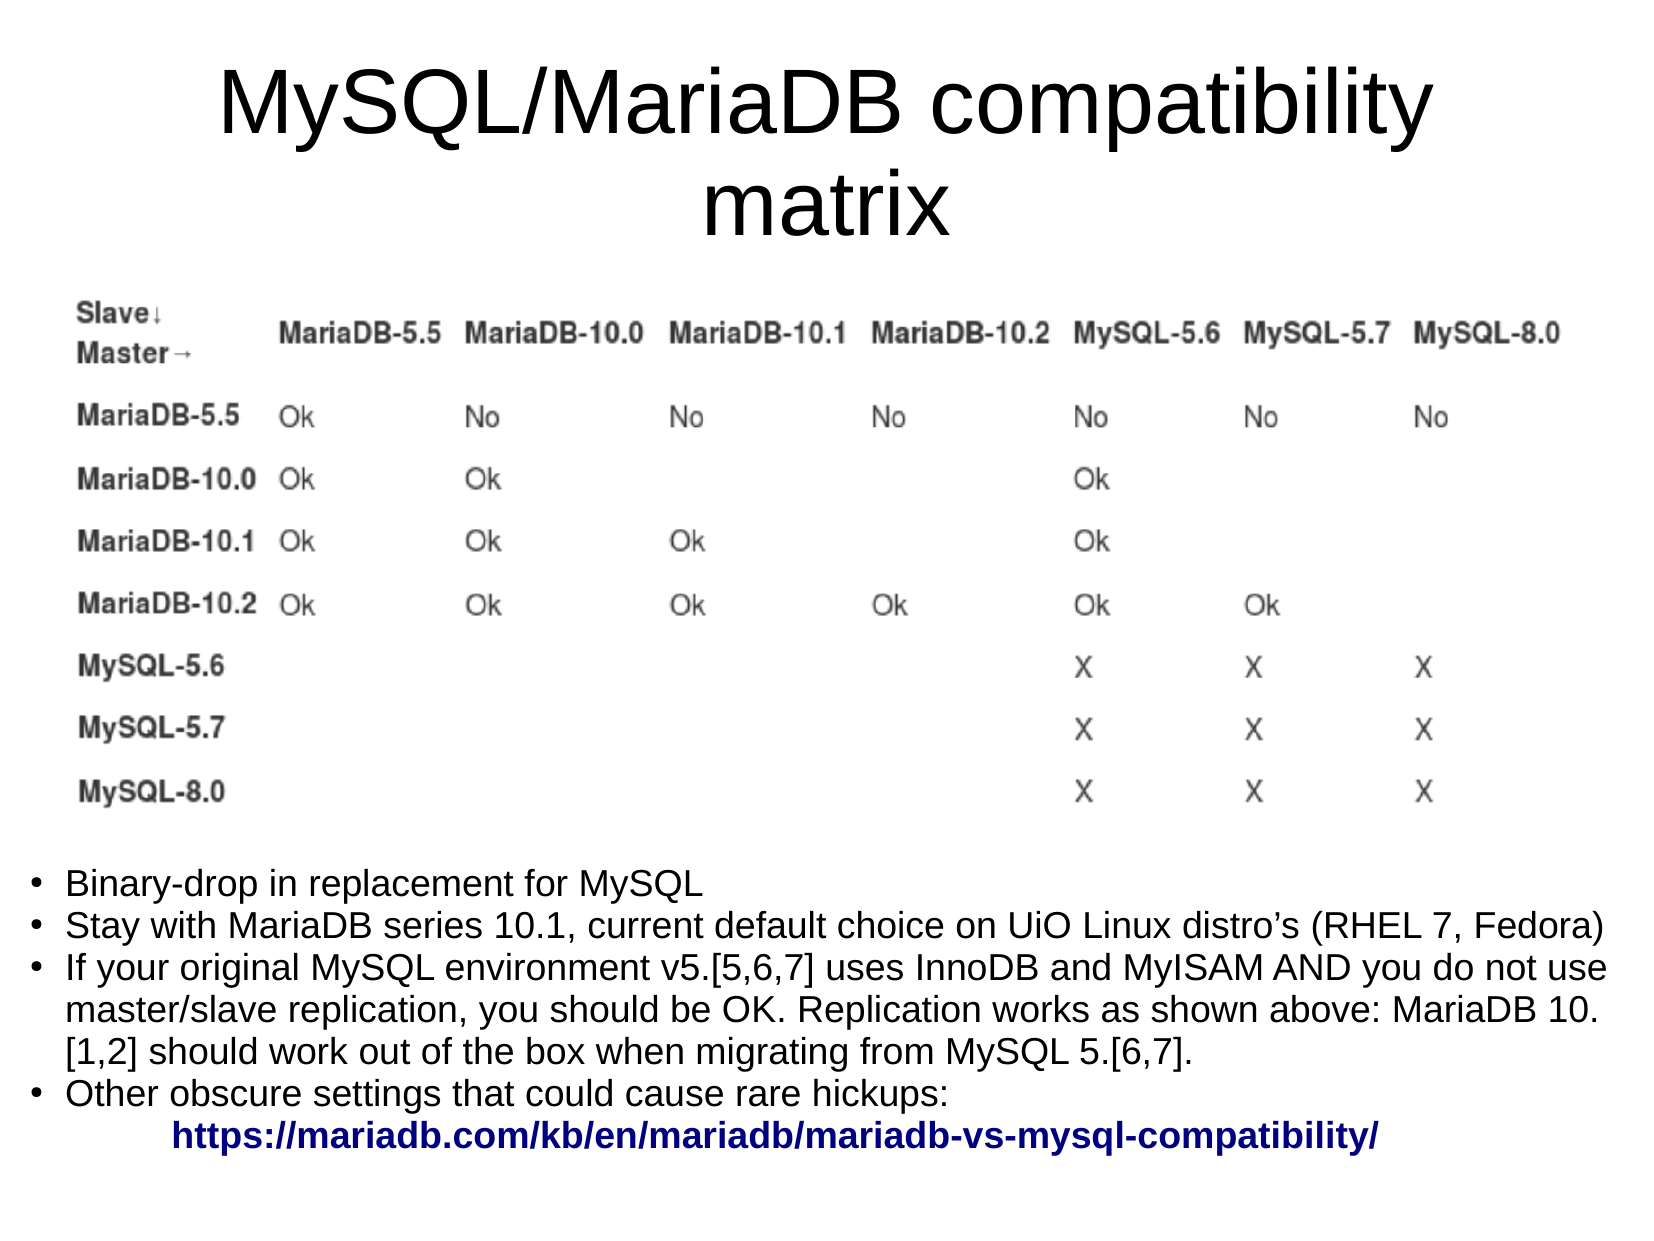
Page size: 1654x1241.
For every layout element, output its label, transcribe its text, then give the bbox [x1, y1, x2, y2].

text_box Binary-drop in replacement for MySQL Stay with MariaDB series 10.1, current default choice on UiO Linux distro’s (RHEL 7, Fedora) If your original MySQL environment v5.[5,6,7] uses InnoDB and MyISAM AND you do not use master/slave replication, you should be OK. Replication works as shown above: MariaDB 10.[1,2] should work out of the box when migrating from MySQL 5.[6,7]. Other obscure settings that could cause rare hickups: https://mariadb.com/kb/en/mariadb/mariadb-vs-mysql-compatibility/ [15, 855, 1636, 1206]
title MySQL/MariaDB compatibility matrix [82, 49, 1571, 257]
picture [75, 281, 1566, 826]
